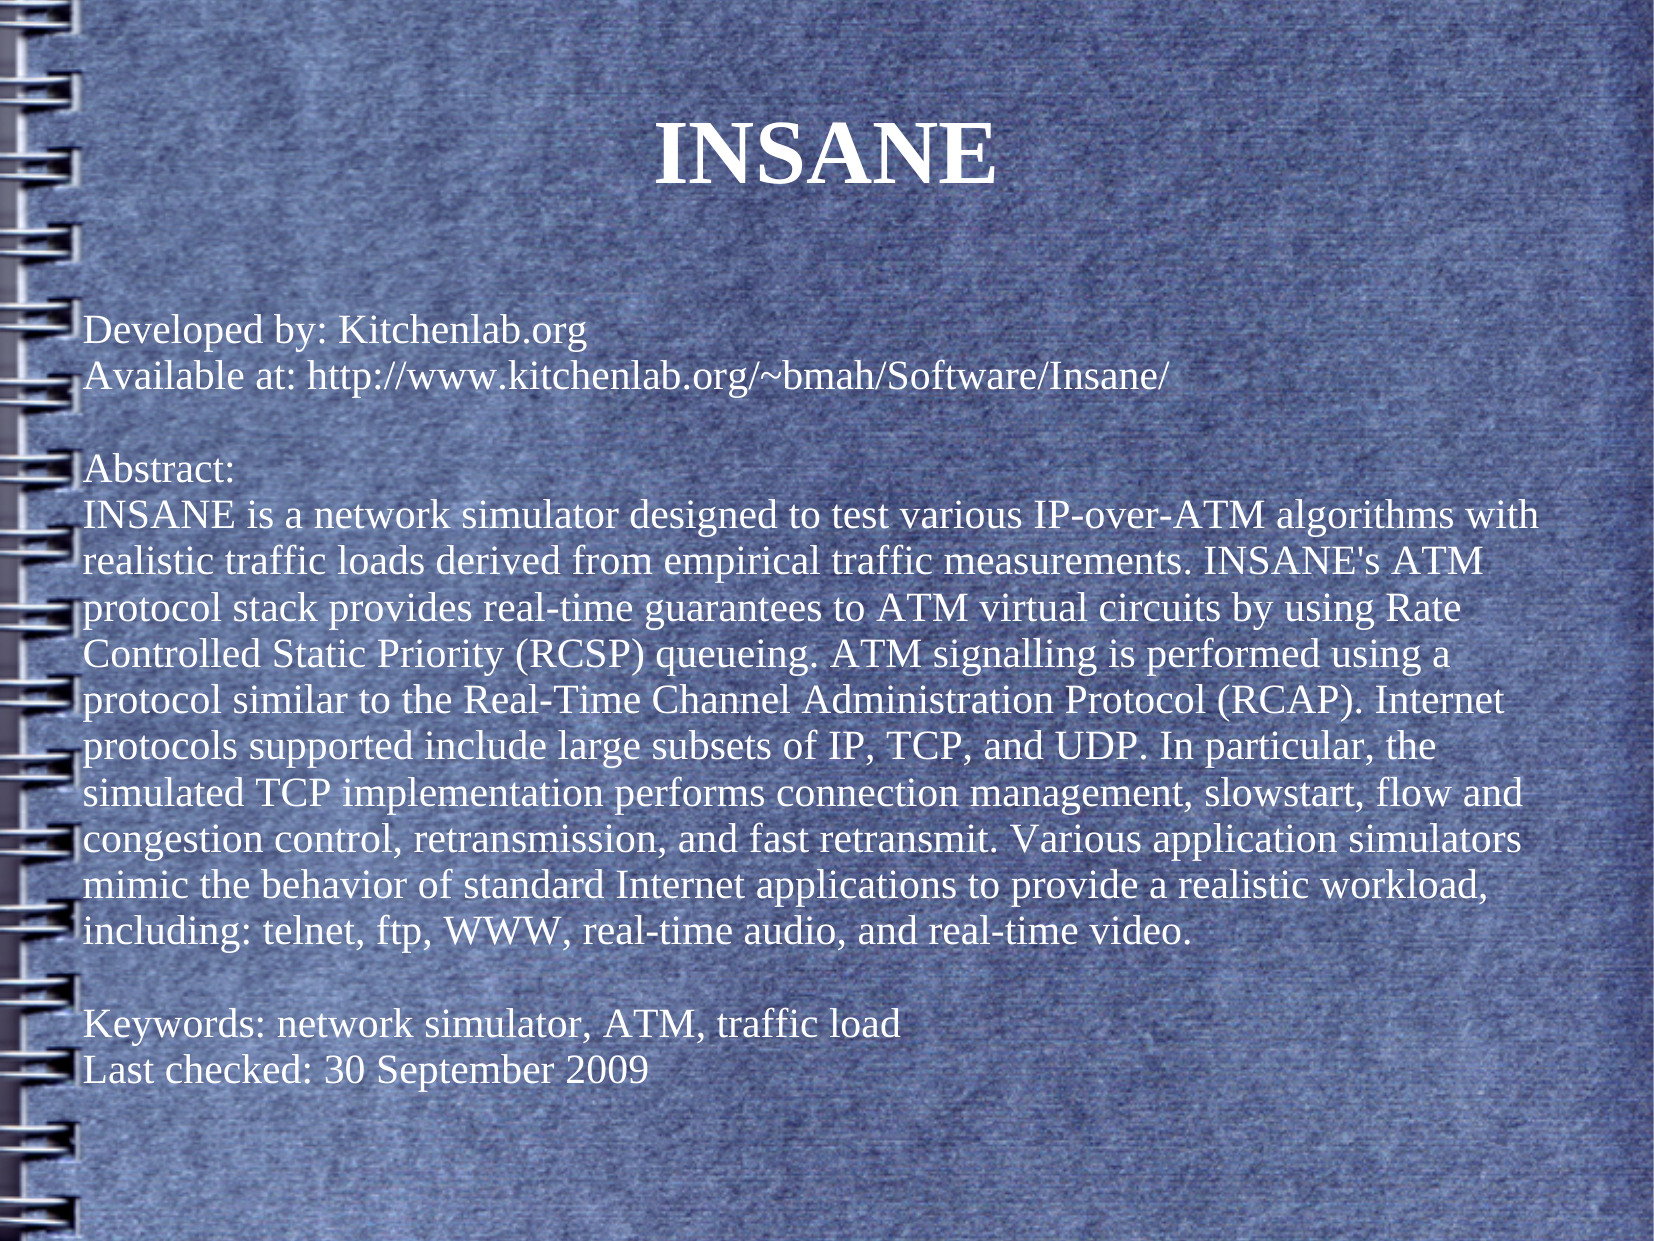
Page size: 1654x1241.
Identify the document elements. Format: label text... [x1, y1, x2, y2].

subtitle Developed by: Kitchenlab.org Available at: http://www.kitchenlab.org/~bmah/Software/Insane/ Abstract: INSANE is a network simulator designed to test various IP-over-ATM algorithms with realistic traffic loads derived from empirical traffic measurements. INSANE's ATM protocol stack provides real-time guarantees to ATM virtual circuits by using Rate Controlled Static Priority (RCSP) queueing. ATM signalling is performed using a protocol similar to the Real-Time Channel Administration Protocol (RCAP). Internet protocols supported include large subsets of IP, TCP, and UDP. In particular, the simulated TCP implementation performs connection management, slowstart, flow and congestion control, retransmission, and fast retransmit. Various application simulators mimic the behavior of standard Internet applications to provide a realistic workload, including: telnet, ftp, WWW, real-time audio, and real-time video. Keywords: network simulator, ATM, traffic load Last checked: 30 September 2009 [82, 297, 1571, 1102]
picture [0, 0, 1654, 1241]
title INSANE [82, 56, 1571, 250]
